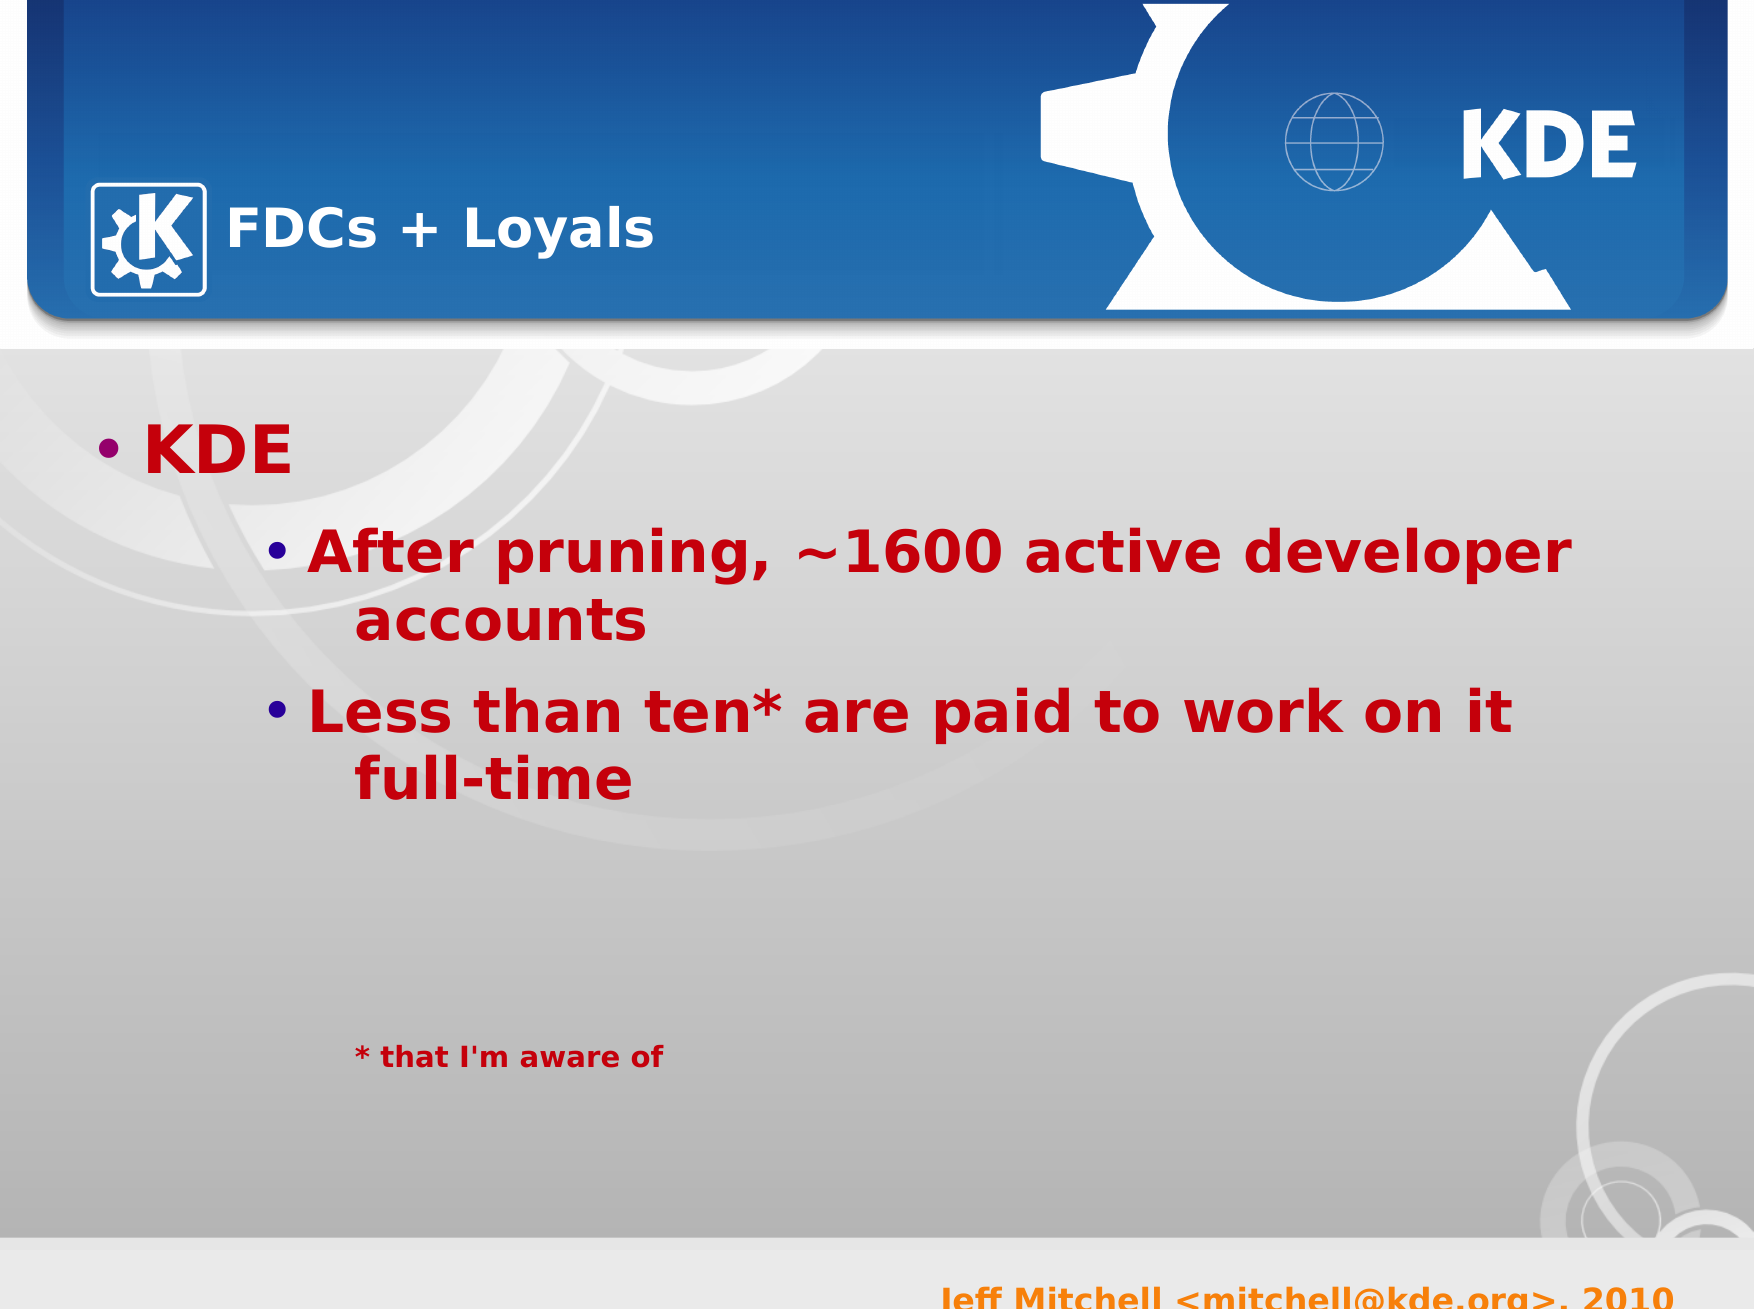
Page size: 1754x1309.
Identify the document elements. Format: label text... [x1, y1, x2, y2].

picture [0, 0, 1754, 1237]
title FDCs + Loyals [225, 194, 1126, 264]
list KDE After pruning, ~1600 active developer accounts Less than ten* are paid to work on it full-time * that I'm aware of [71, 411, 1651, 1148]
